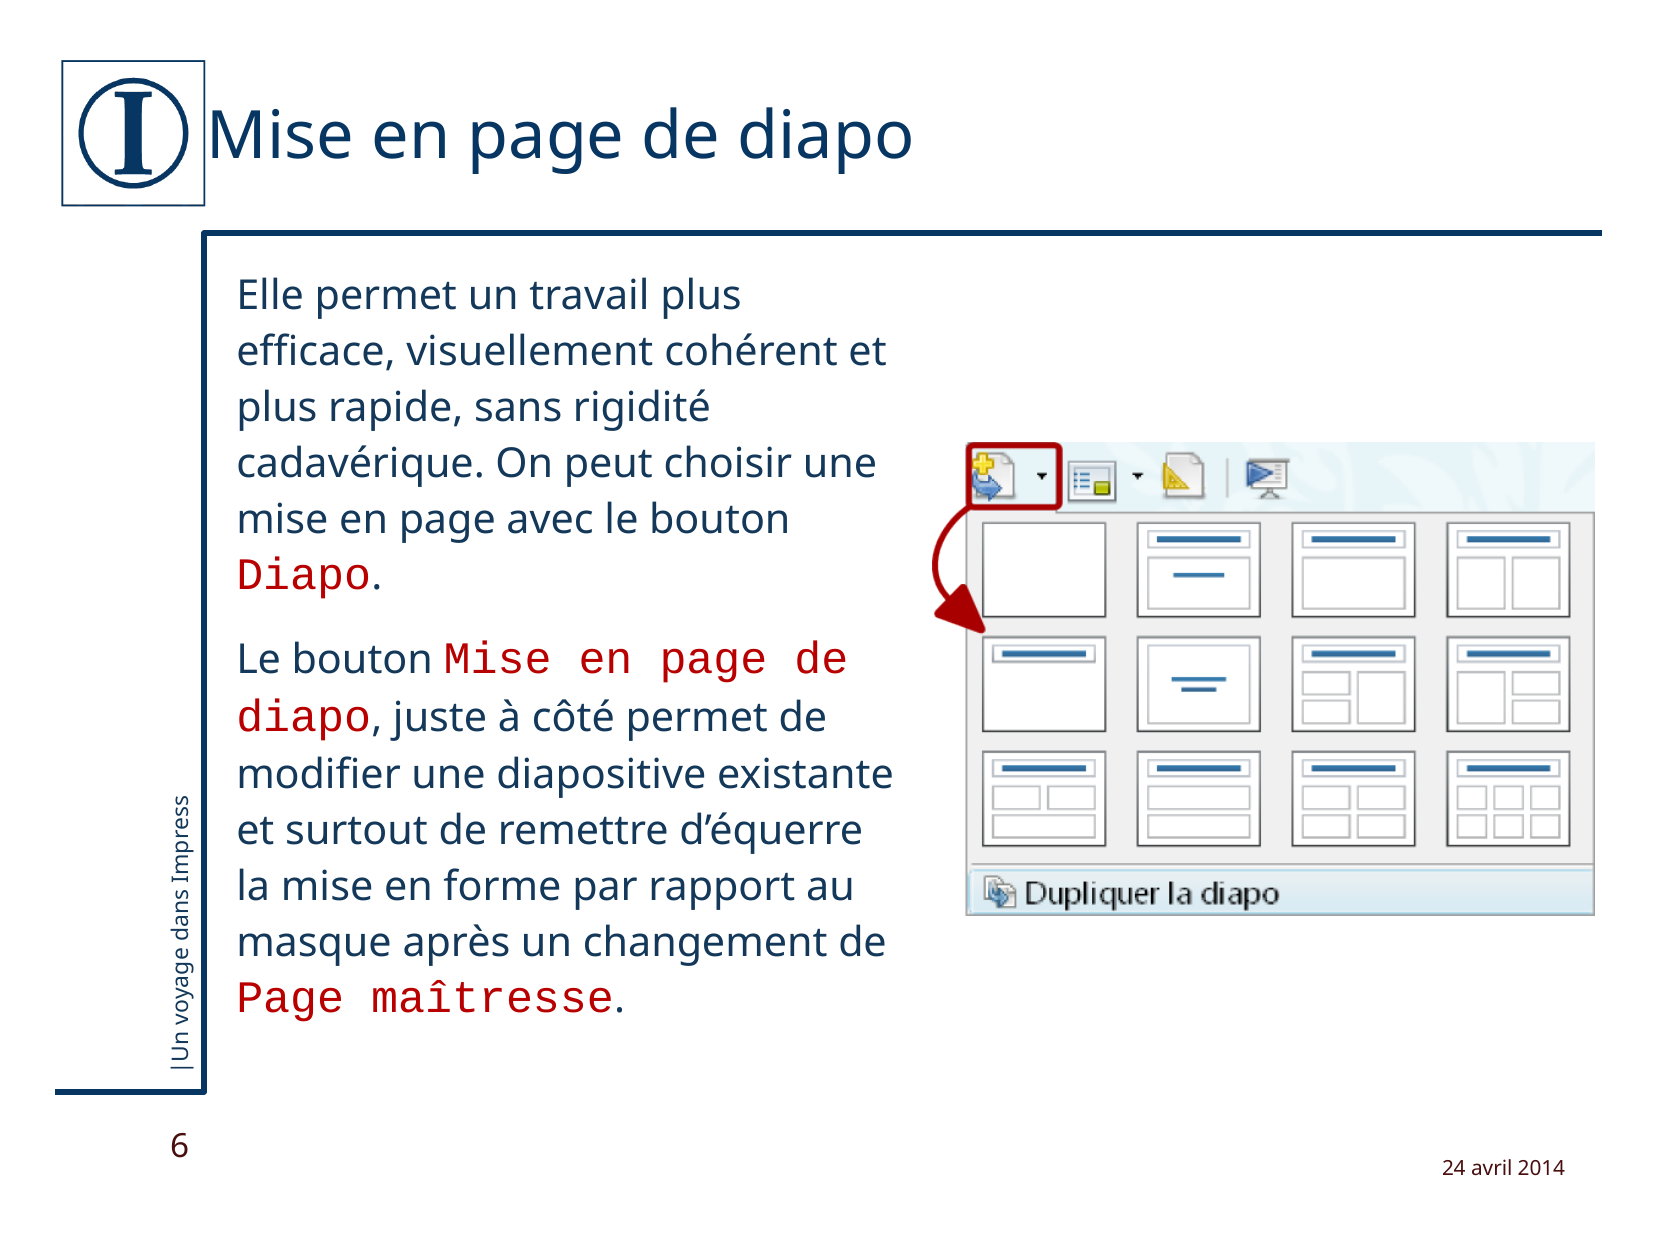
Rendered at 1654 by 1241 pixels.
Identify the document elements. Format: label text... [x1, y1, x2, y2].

picture [59, 58, 207, 207]
picture [932, 442, 1595, 916]
list Elle permet un travail plus efficace, visuellement cohérent et plus rapide, sans rigidité cadavérique. On peut choisir une mise en page avec le bouton Diapo. Le bouton Mise en page de diapo, juste à côté permet de modifier une diapositive existante et surtout de remettre d’équerre la mise en forme par rapport au masque après un changement de Page maîtresse. [236, 265, 899, 1093]
title Mise en page de diapo [206, 59, 1565, 207]
